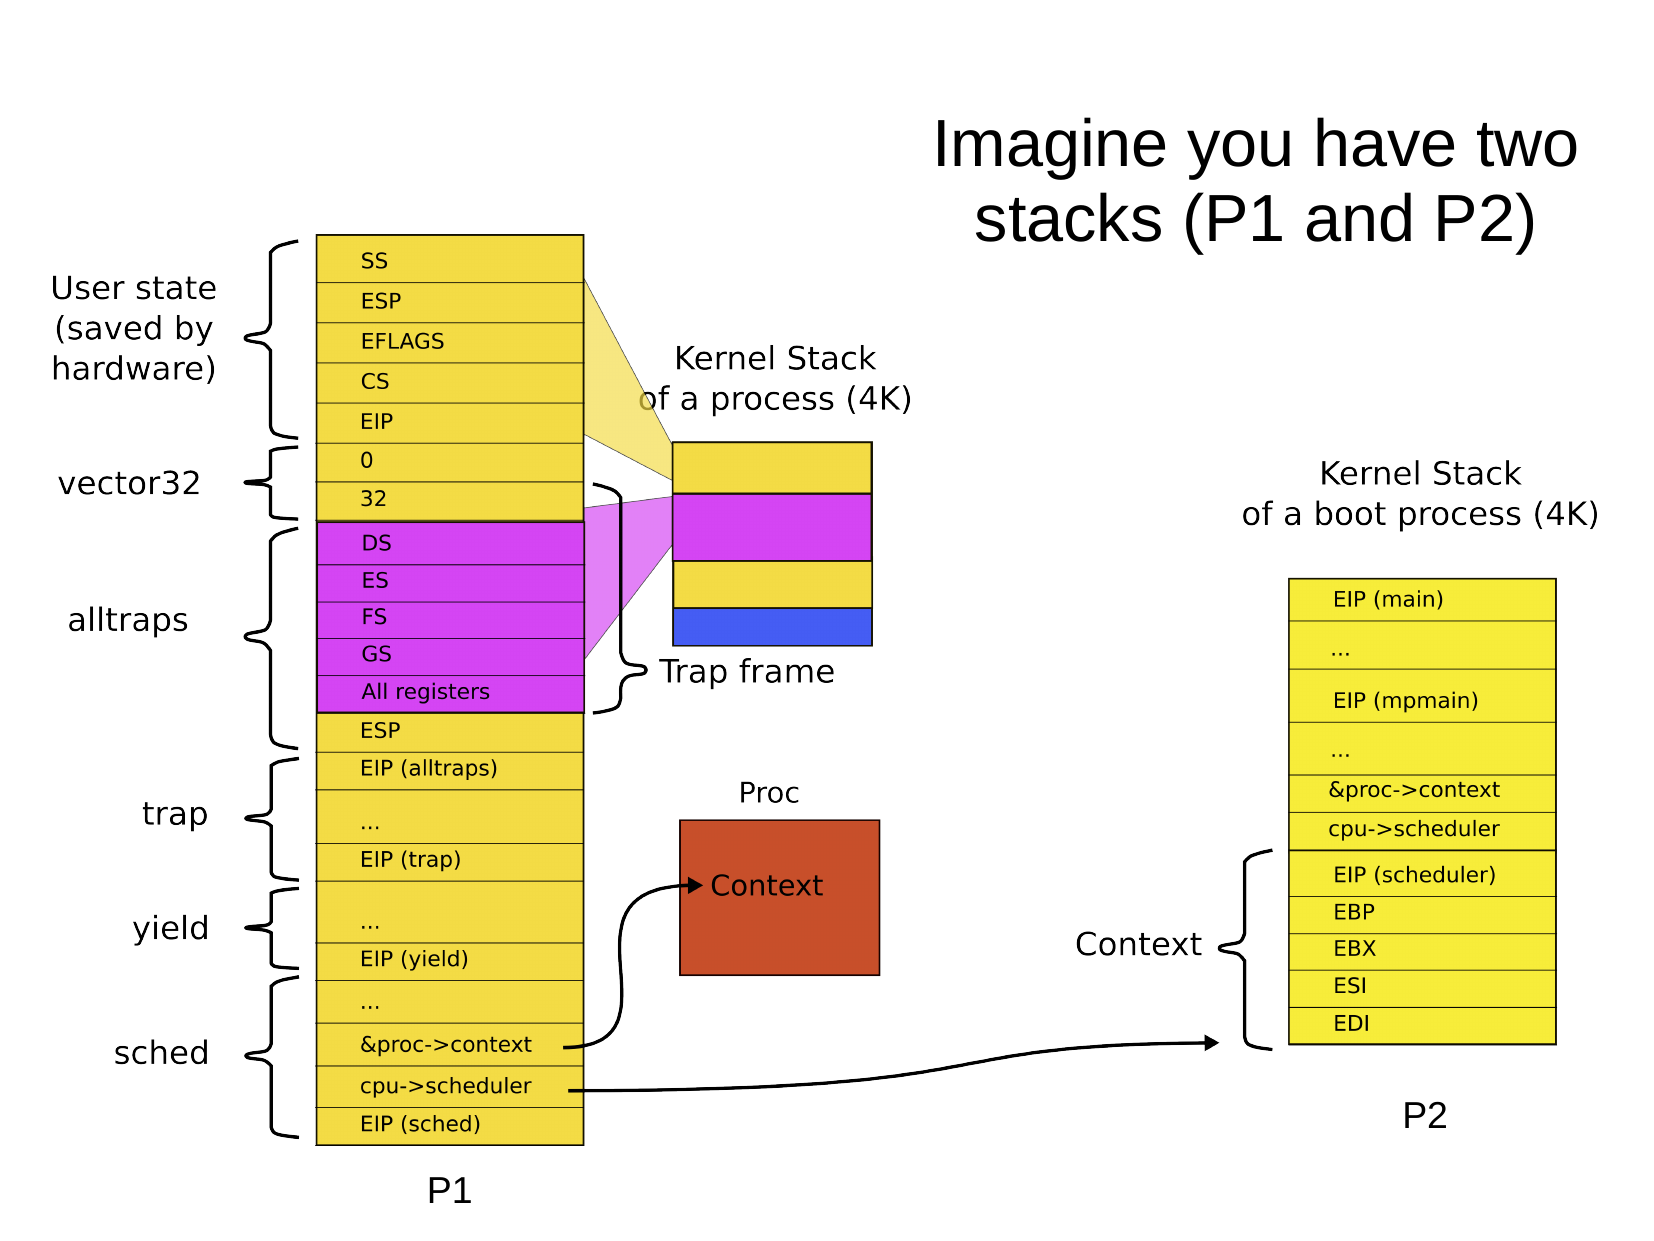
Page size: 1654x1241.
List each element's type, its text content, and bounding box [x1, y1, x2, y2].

list Imagine you have two stacks (P1 and P2) [900, 105, 1613, 301]
text_box P2 [1387, 1087, 1463, 1145]
text_box P1 [412, 1162, 488, 1220]
picture [53, 234, 1597, 1146]
